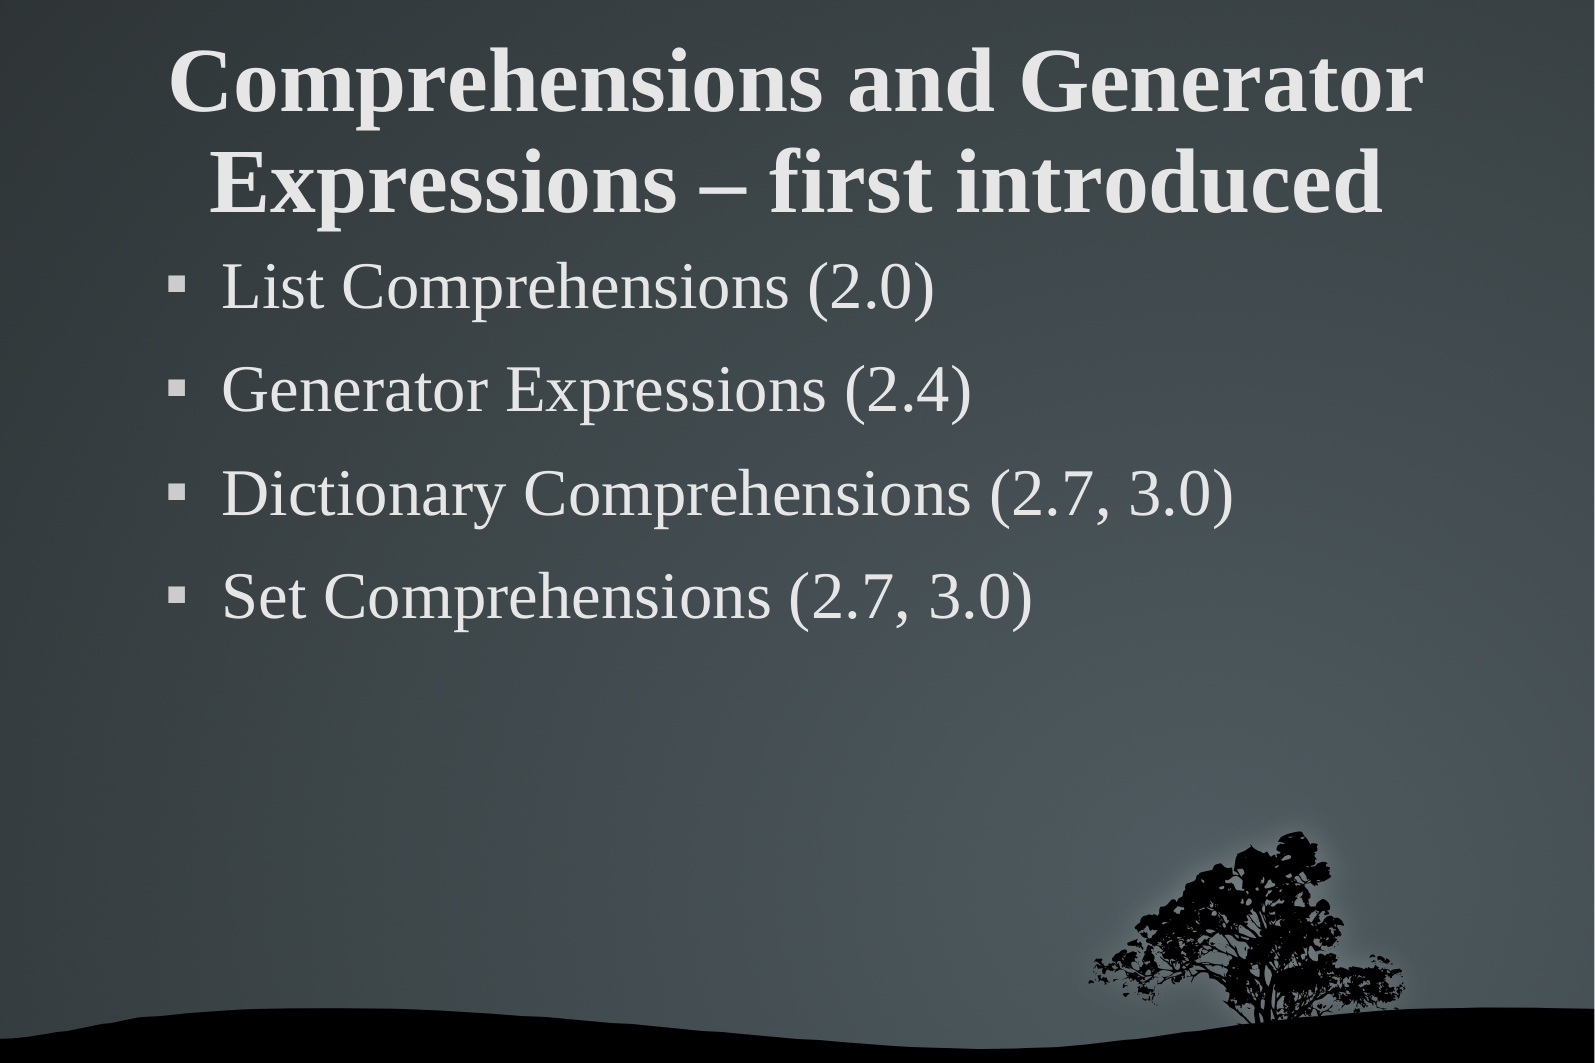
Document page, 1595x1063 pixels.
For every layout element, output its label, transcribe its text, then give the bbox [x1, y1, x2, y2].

title Comprehensions and Generator Expressions – first introduced [79, 11, 1515, 248]
list List Comprehensions (2.0) Generator Expressions (2.4) Dictionary Comprehensions (2.7, 3.0) Set Comprehensions (2.7, 3.0) [79, 248, 1515, 951]
picture [0, 0, 1595, 1063]
